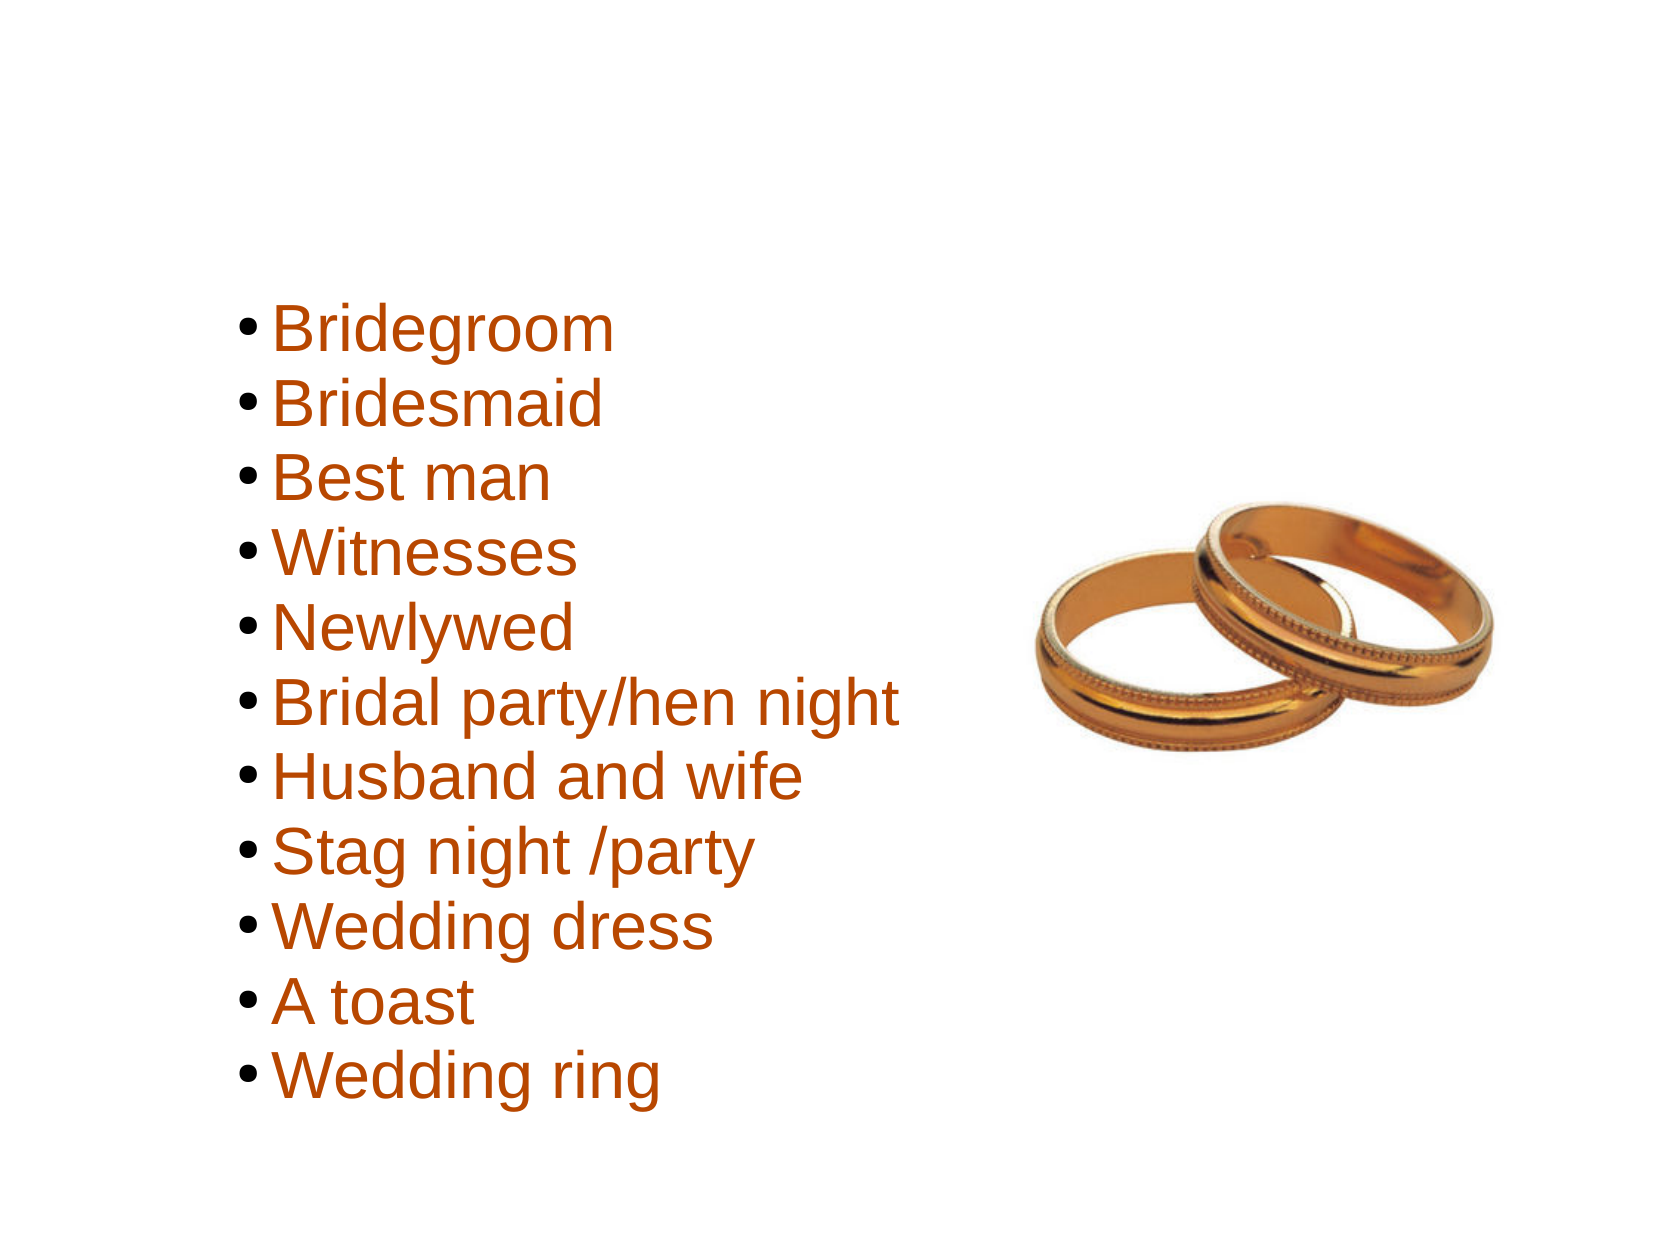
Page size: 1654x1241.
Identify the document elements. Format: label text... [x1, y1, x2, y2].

text_box Bridegroom Bridesmaid Best man Witnesses Newlywed Bridal party/hen night Husband and wife Stag night /party Wedding dress A toast Wedding ring [236, 290, 1534, 1114]
picture [915, 376, 1595, 857]
